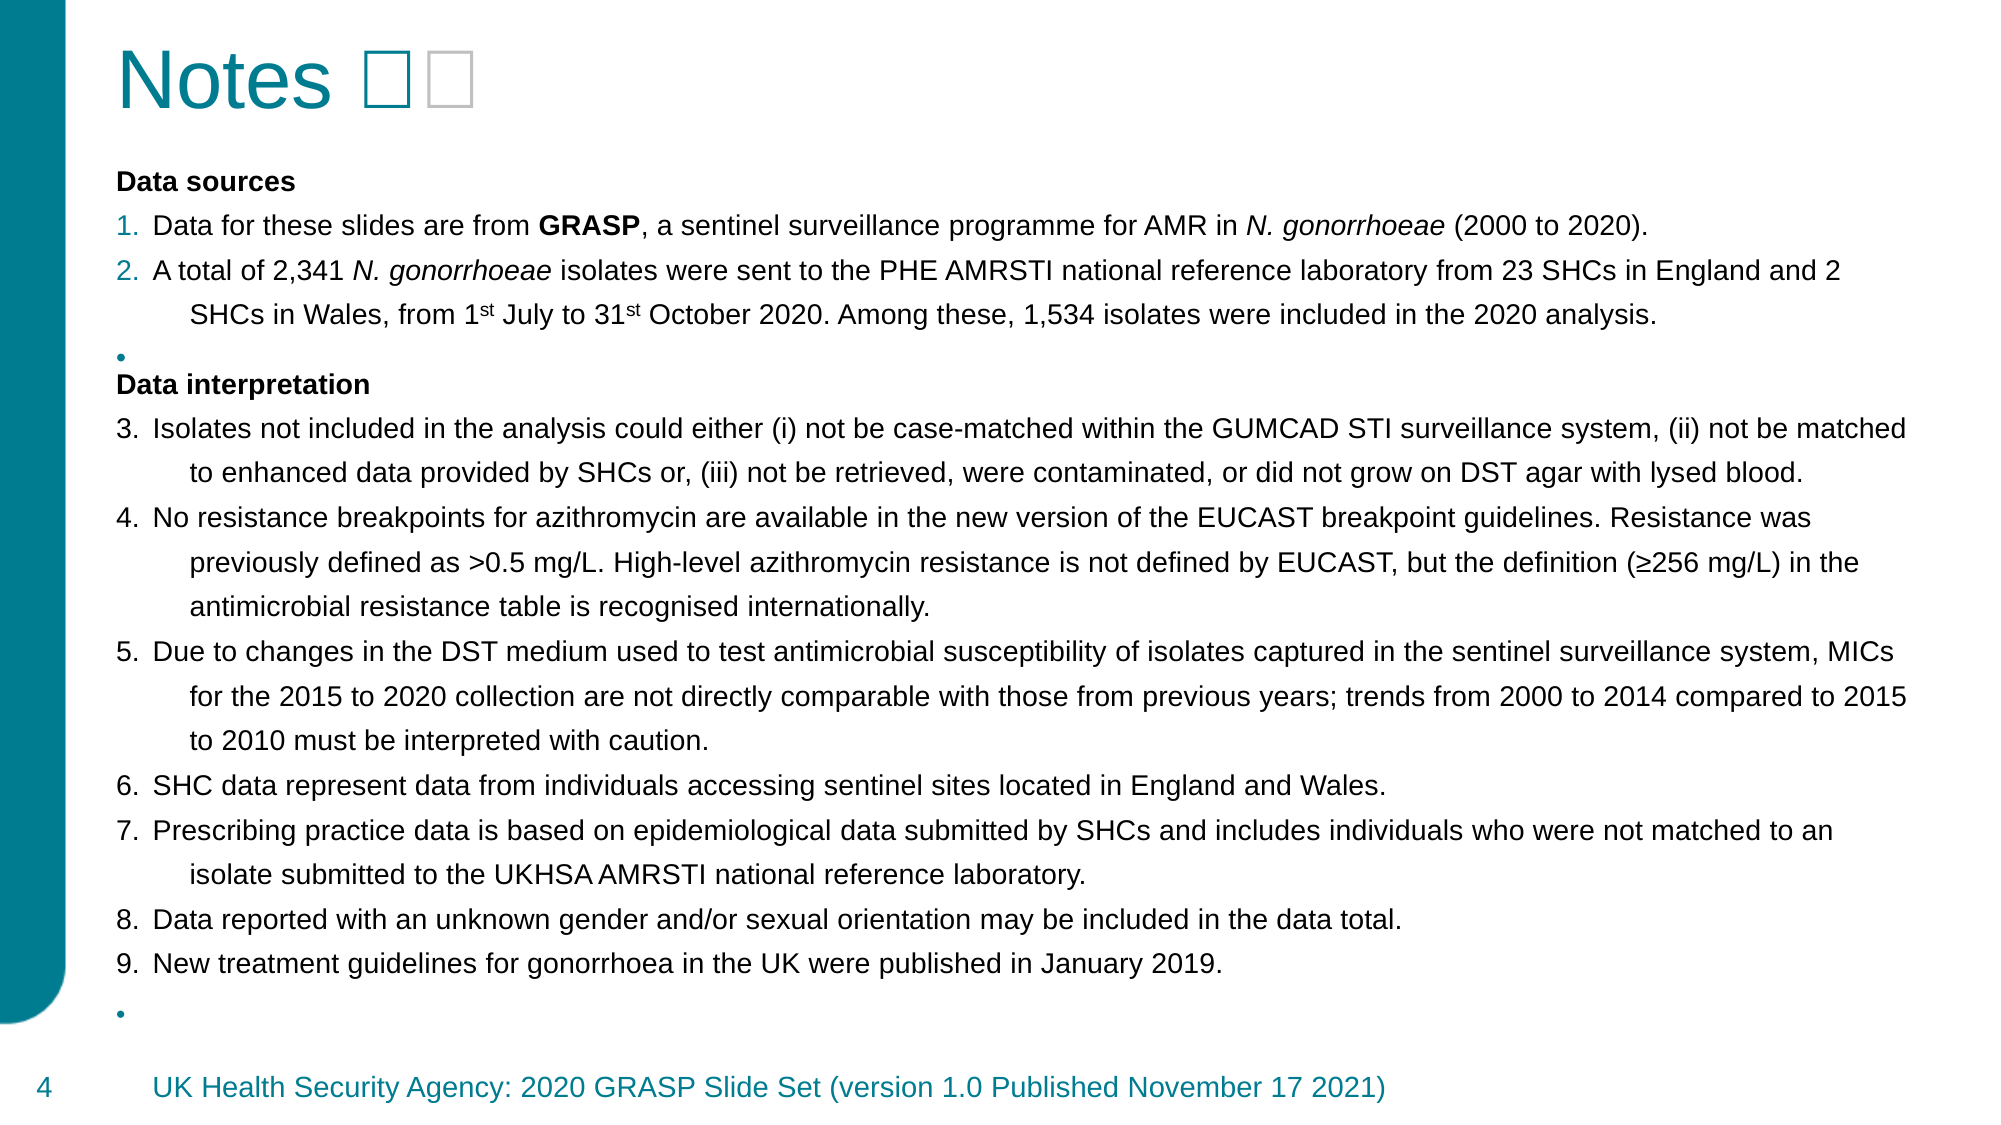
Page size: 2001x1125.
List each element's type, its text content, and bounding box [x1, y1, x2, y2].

text_box UK Health Security Agency: 2020 GRASP Slide Set (version 1.0 Published November 17 2021) [137, 1056, 1780, 1116]
text_box [21, 1056, 120, 1117]
list Data sources Data for these slides are from GRASP, a sentinel surveillance programme for AMR in N. gonorrhoeae (2000 to 2020). A total of 2,341 N. gonorrhoeae isolates were sent to the PHE AMRSTI national reference laboratory from 23 SHCs in England and 2 SHCs in Wales, from 1st July to 31st October 2020. Among these, 1,534 isolates were included in the 2020 analysis. Data interpretation Isolates not included in the analysis could either (i) not be case-matched within the GUMCAD STI surveillance system, (ii) not be matched to enhanced data provided by SHCs or, (iii) not be retrieved, were contaminated, or did not grow on DST agar with lysed blood. No resistance breakpoints for azithromycin are available in the new version of the EUCAST breakpoint guidelines. Resistance was previously defined as >0.5 mg/L. High-level azithromycin resistance is not defined by EUCAST, but the definition (≥256 mg/L) in the antimicrobial resistance table is recognised internationally. Due to changes in the DST medium used to test antimicrobial susceptibility of isolates captured in the sentinel surveillance system, MICs for the 2015 to 2020 collection are not directly comparable with those from previous years; trends from 2000 to 2014 compared to 2015 to 2010 must be interpreted with caution. SHC data represent data from individuals accessing sentinel sites located in England and Wales. Prescribing practice data is based on epidemiological data submitted by SHCs and includes individuals who were not matched to an isolate submitted to the UKHSA AMRSTI national reference laboratory. Data reported with an unknown gender and/or sexual orientation may be included in the data total. New treatment guidelines for gonorrhoea in the UK were published in January 2019. [101, 144, 1926, 1036]
title Notes  [101, 29, 1926, 144]
